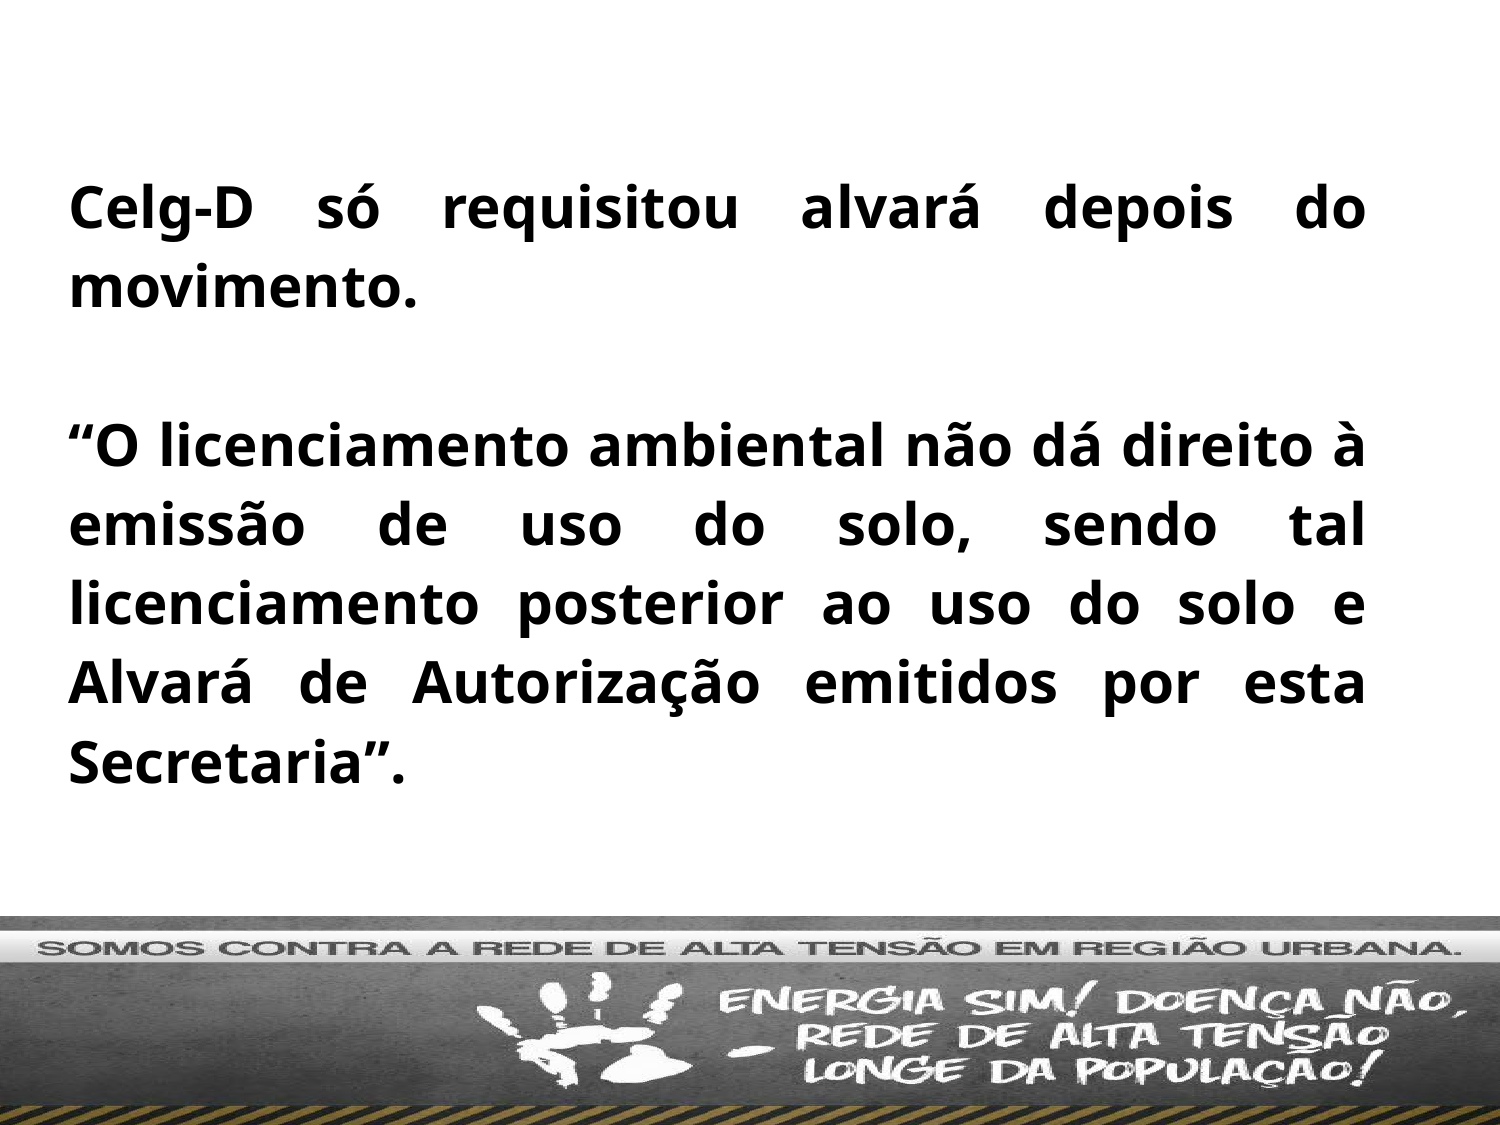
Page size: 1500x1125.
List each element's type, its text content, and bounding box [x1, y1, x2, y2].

text_box Celg-D só requisitou alvará depois do movimento. “O licenciamento ambiental não dá direito à emissão de uso do solo, sendo tal licenciamento posterior ao uso do solo e Alvará de Autorização emitidos por esta Secretaria”. [53, 151, 1447, 808]
picture [0, 916, 1500, 1125]
